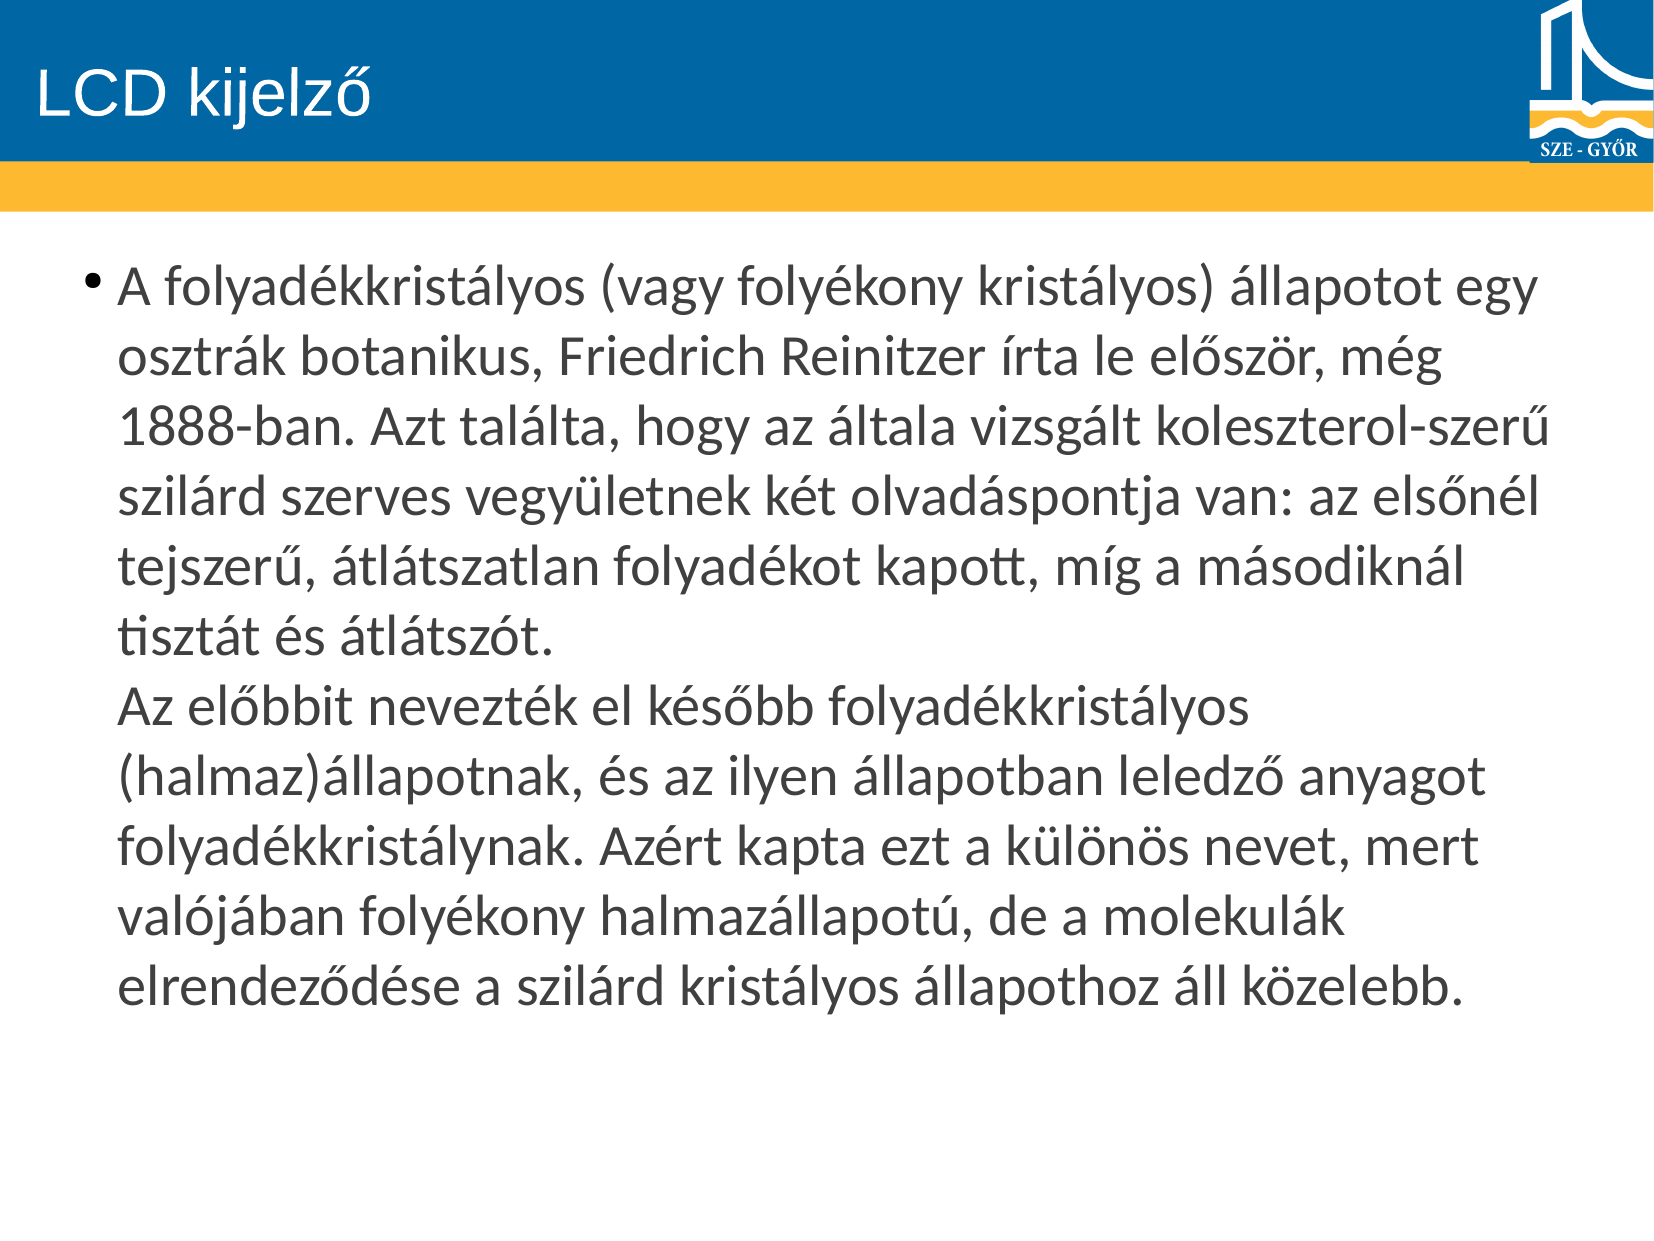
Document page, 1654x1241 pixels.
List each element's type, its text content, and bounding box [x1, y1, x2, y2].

text_box A folyadékkristályos (vagy folyékony kristályos) állapotot egy osztrák botanikus, Friedrich Reinitzer írta le először, még 1888-ban. Azt találta, hogy az általa vizsgált koleszterol-szerű szilárd szerves vegyületnek két olvadáspontja van: az elsőnél tejszerű, átlátszatlan folyadékot kapott, míg a másodiknál tisztát és átlátszót. Az előbbit nevezték el később folyadékkristályos (halmaz)állapotnak, és az ilyen állapotban leledző anyagot folyadékkristálynak. Azért kapta ezt a különös nevet, mert valójában folyékony halmazállapotú, de a molekulák elrendeződése a szilárd kristályos állapothoz áll közelebb. [82, 247, 1571, 1198]
picture [1529, 0, 1654, 163]
text_box LCD kijelző [34, 48, 1524, 144]
